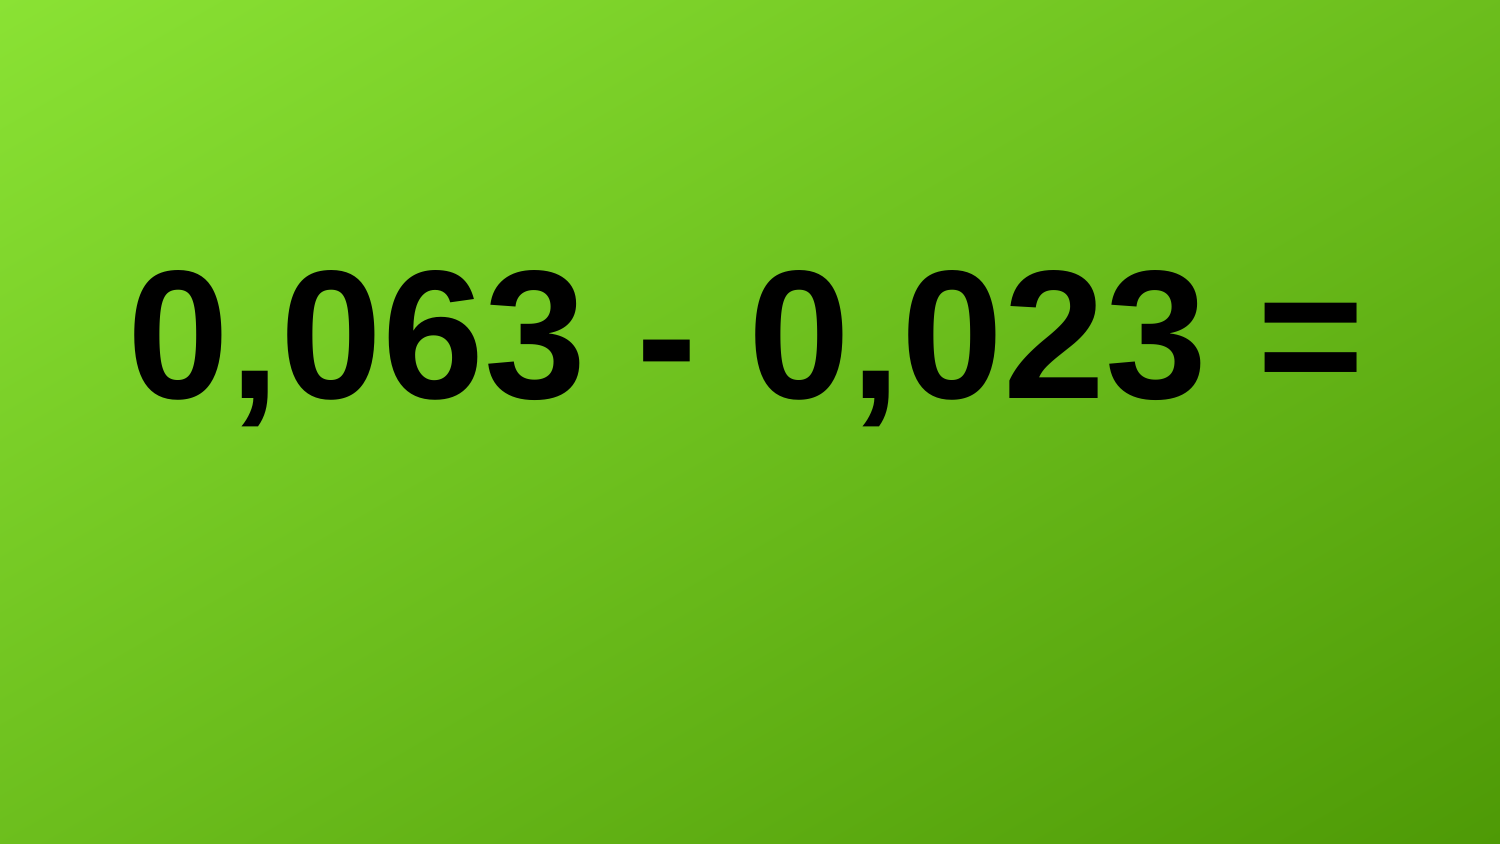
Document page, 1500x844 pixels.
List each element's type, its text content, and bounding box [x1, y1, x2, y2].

title 0,063 - 0,023 = [112, 259, 1388, 450]
